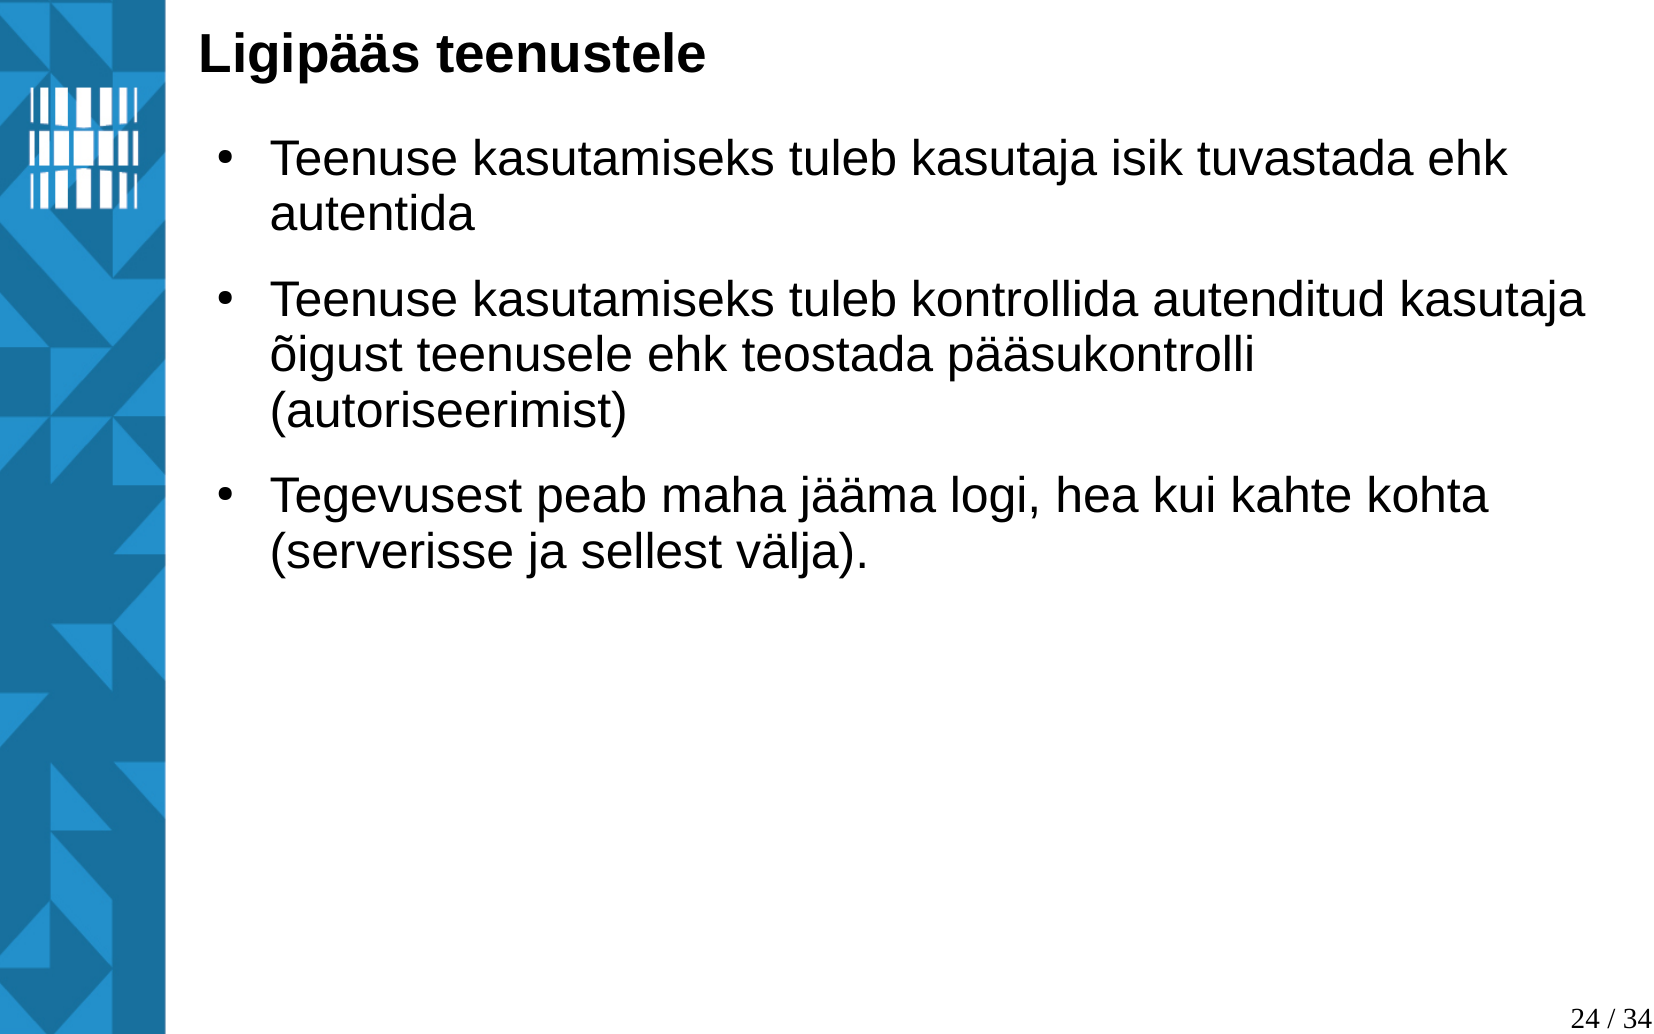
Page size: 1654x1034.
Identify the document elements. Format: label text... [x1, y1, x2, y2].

title Ligipääs teenustele [198, 11, 1601, 95]
list Teenuse kasutamiseks tuleb kasutaja isik tuvastada ehk autentida Teenuse kasutamiseks tuleb kontrollida autenditud kasutaja õigust teenusele ehk teostada pääsukontrolli (autoriseerimist) Tegevusest peab maha jääma logi, hea kui kahte kohta (serverisse ja sellest välja). [198, 129, 1625, 997]
